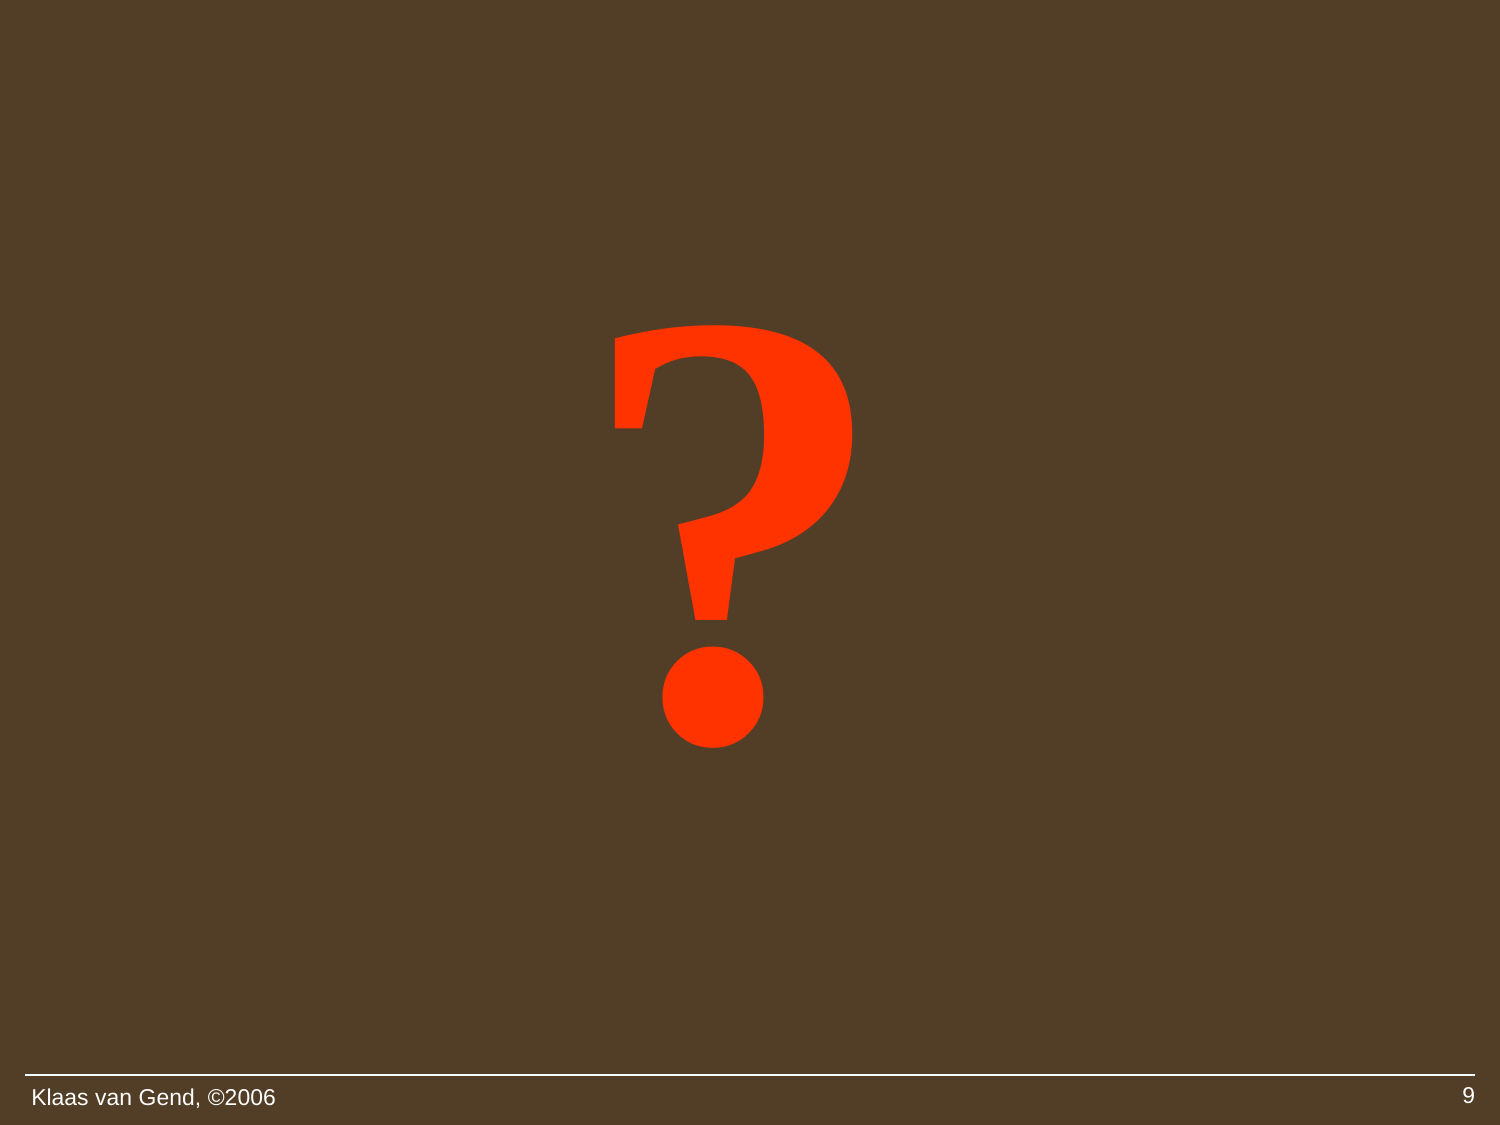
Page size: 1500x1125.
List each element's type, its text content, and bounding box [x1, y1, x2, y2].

text_box ? [562, 174, 913, 883]
